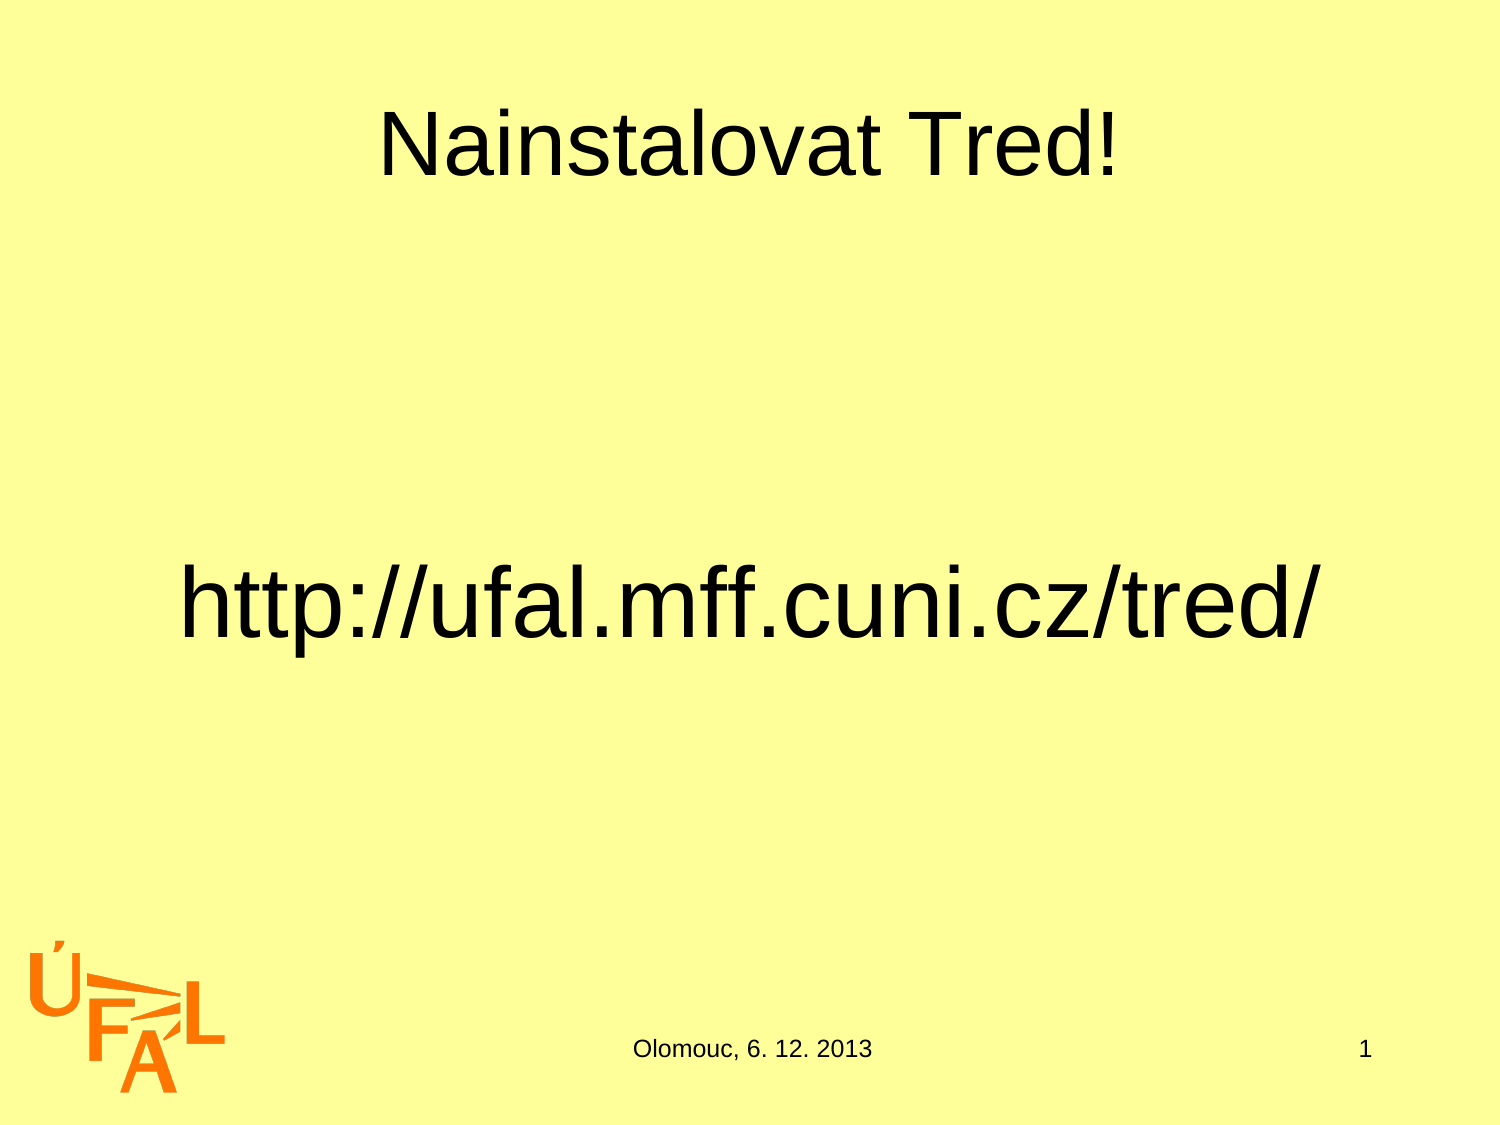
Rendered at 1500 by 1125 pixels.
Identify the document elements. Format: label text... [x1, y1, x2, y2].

subtitle http://ufal.mff.cuni.cz/tred/ [75, 262, 1426, 932]
title Nainstalovat Tred! [75, 14, 1426, 262]
picture [29, 940, 225, 1093]
